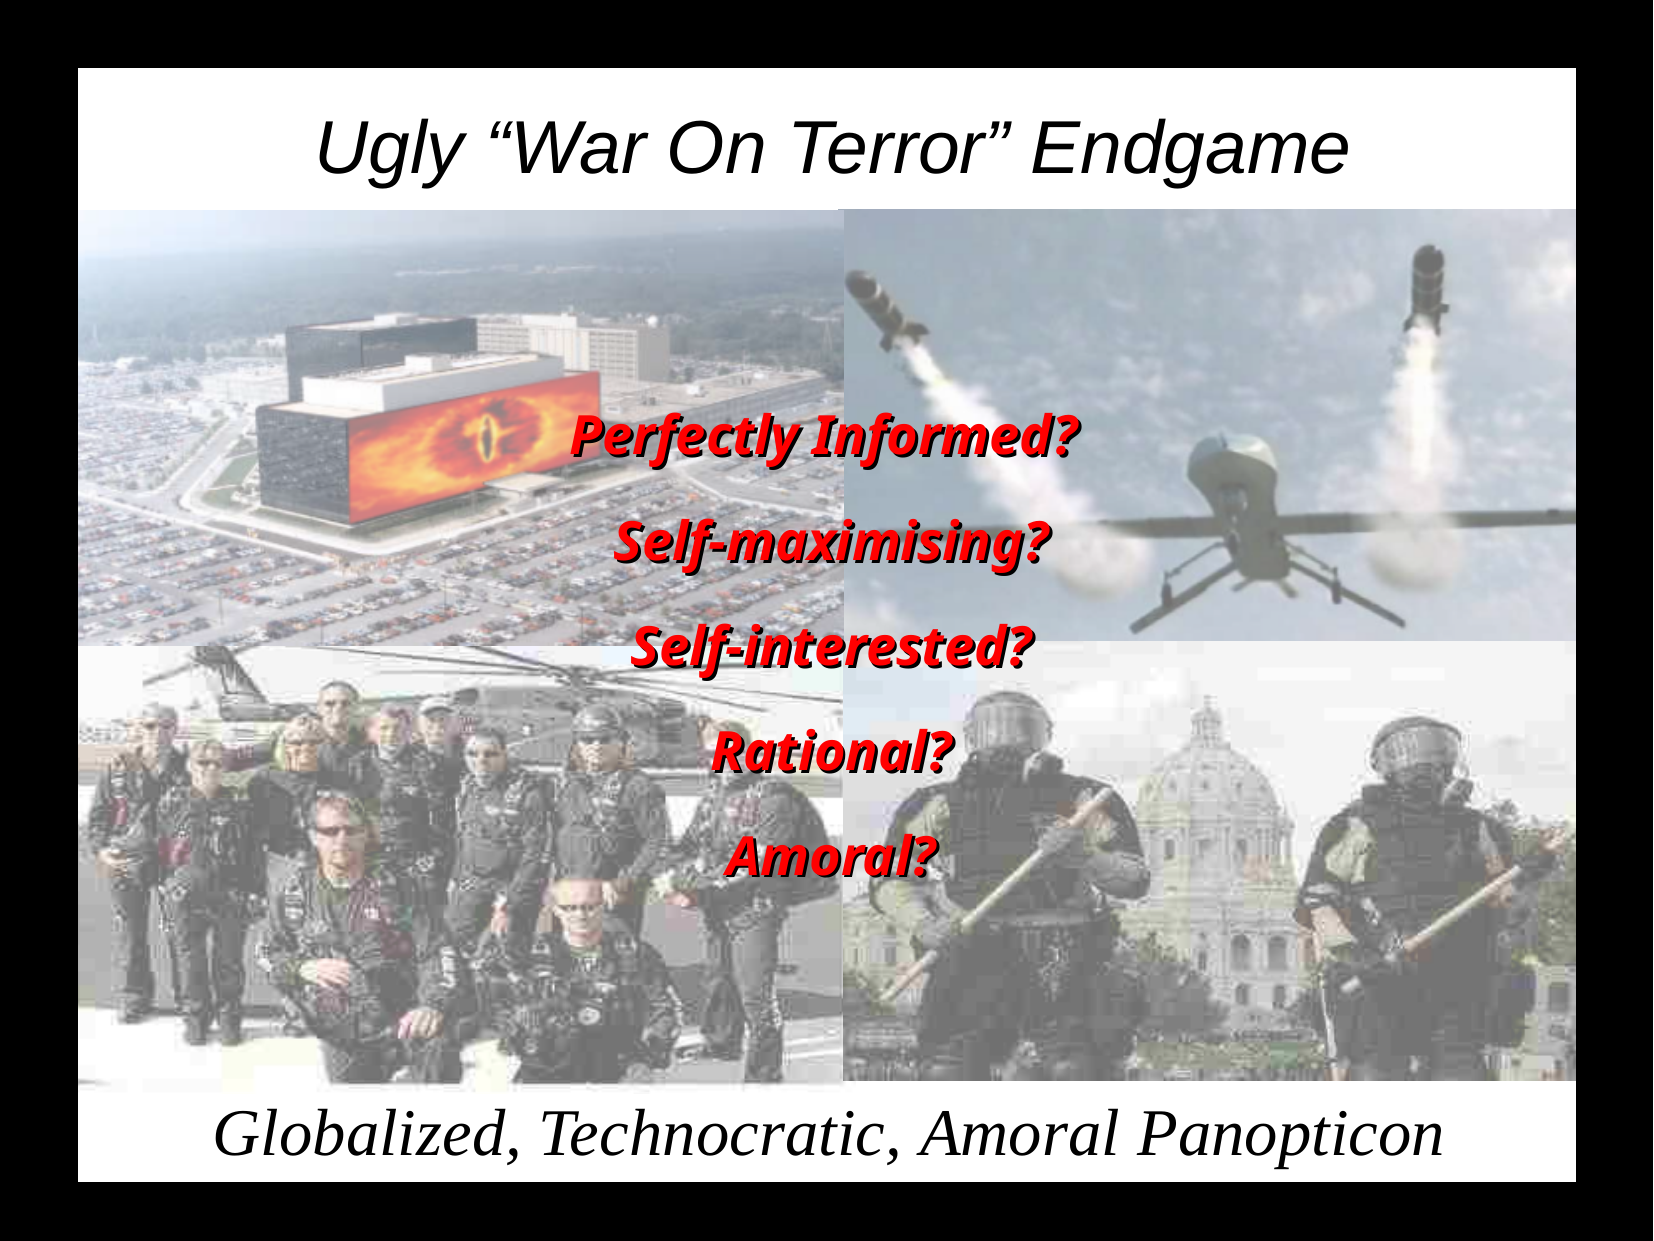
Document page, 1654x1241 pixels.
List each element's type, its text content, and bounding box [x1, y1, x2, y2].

text_box [78, 198, 1576, 1094]
text_box Ugly “War On Terror” Endgame [78, 95, 1576, 198]
text_box Self-maximising? Self-interested? Rational? Amoral? [575, 791, 1087, 897]
text_box Perfectly Informed? [221, 490, 1427, 791]
text_box Globalized, Technocratic, Amoral Panopticon [80, 1094, 1576, 1182]
